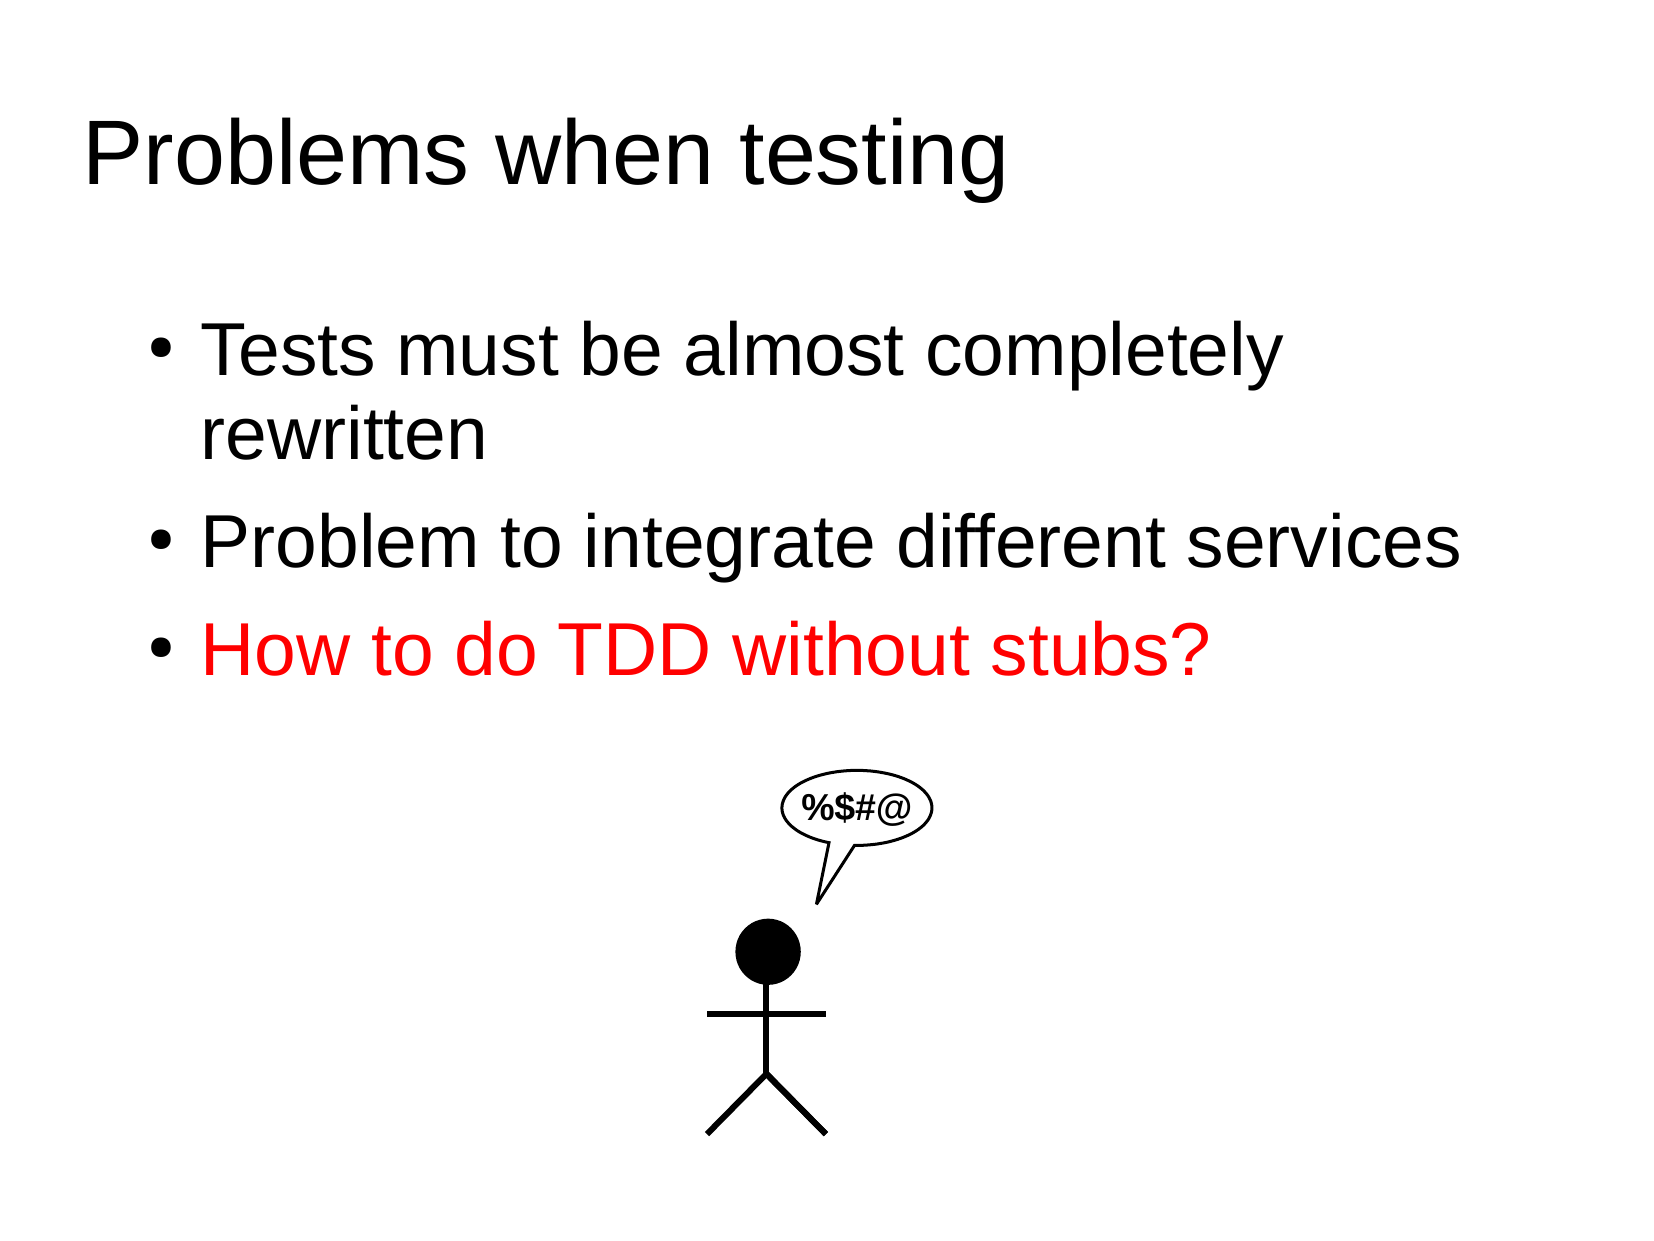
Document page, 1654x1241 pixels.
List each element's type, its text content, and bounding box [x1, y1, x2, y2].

text_box %$#@ [781, 770, 932, 905]
list Tests must be almost completely rewritten Problem to integrate different services How to do TDD without stubs? [59, 307, 1589, 1017]
title Problems when testing [82, 49, 1571, 257]
text_box [738, 921, 798, 982]
